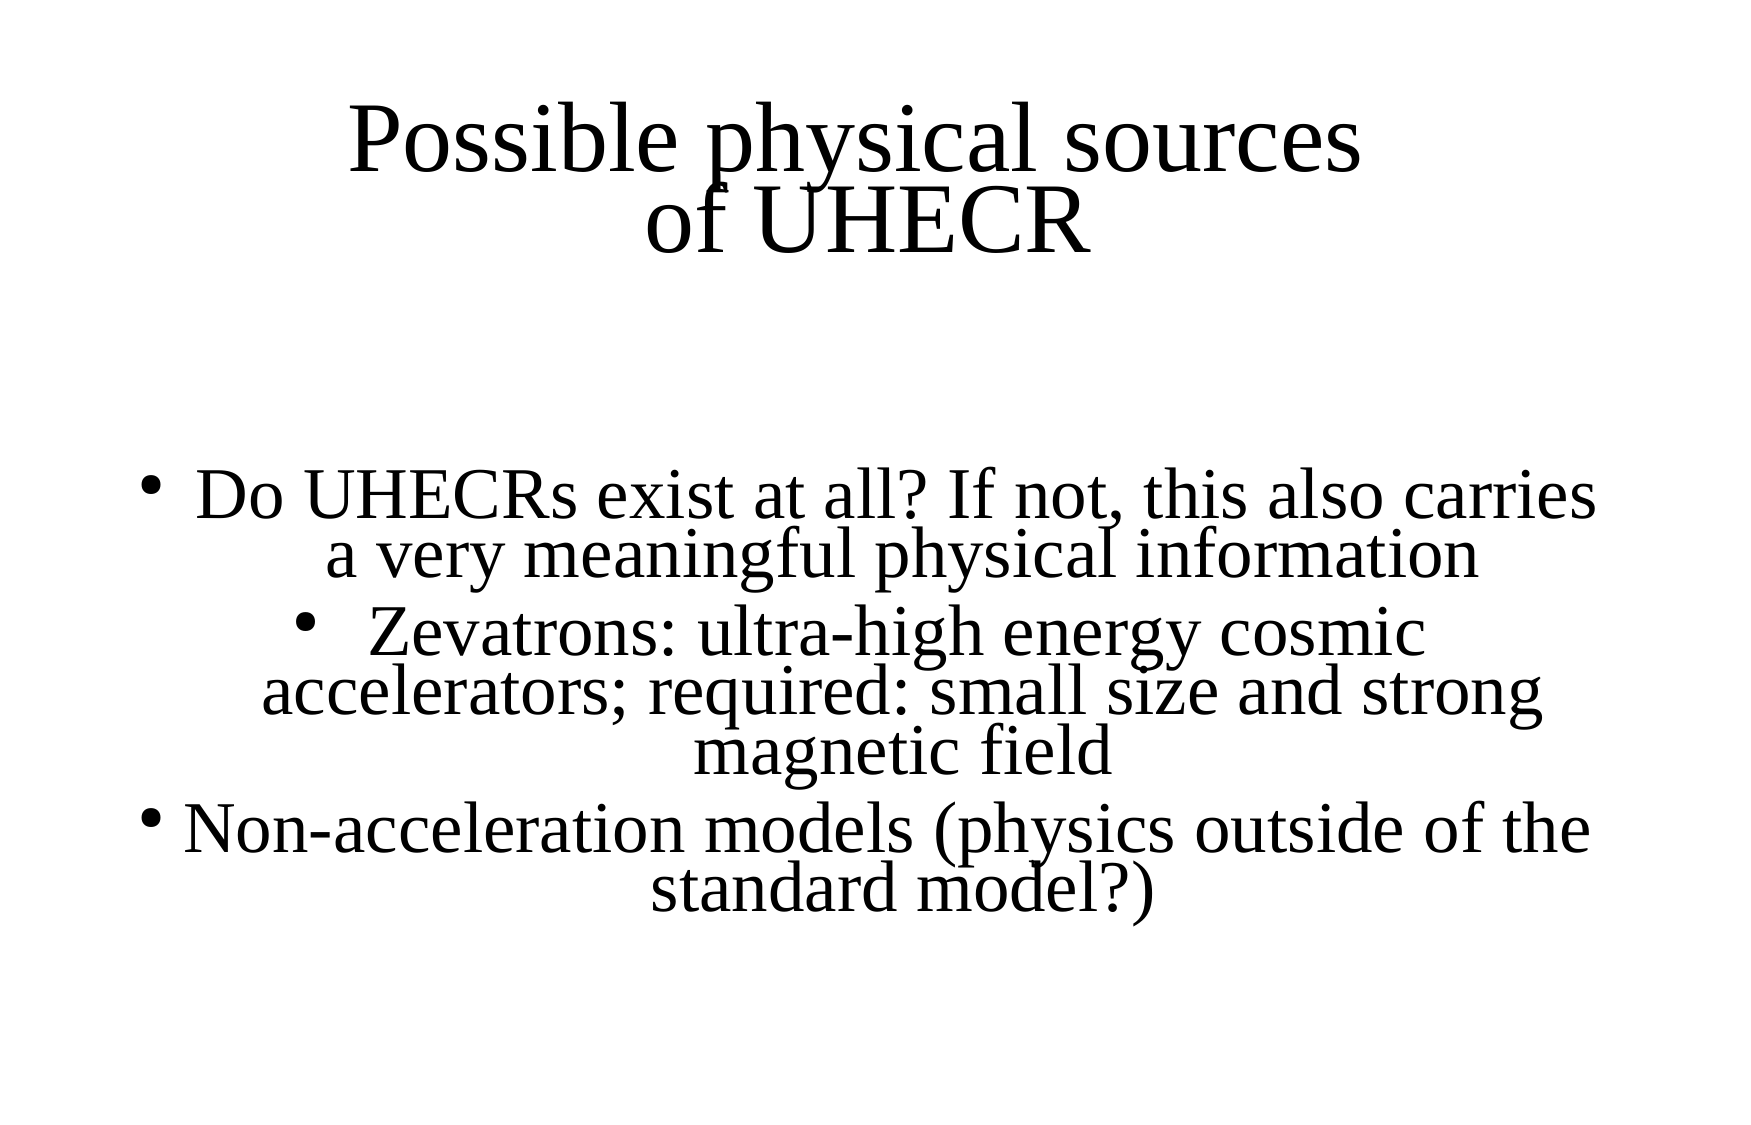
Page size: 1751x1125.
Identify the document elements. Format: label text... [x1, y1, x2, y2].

subtitle Do UHECRs exist at all? If not, this also carries a very meaningful physical information Zevatrons: ultra-high energy cosmic accelerators; required: small size and strong magnetic field Non-acceleration models (physics outside of the standard model?) [138, 324, 1613, 1070]
title Possible physical sources of UHECR [131, 65, 1606, 310]
